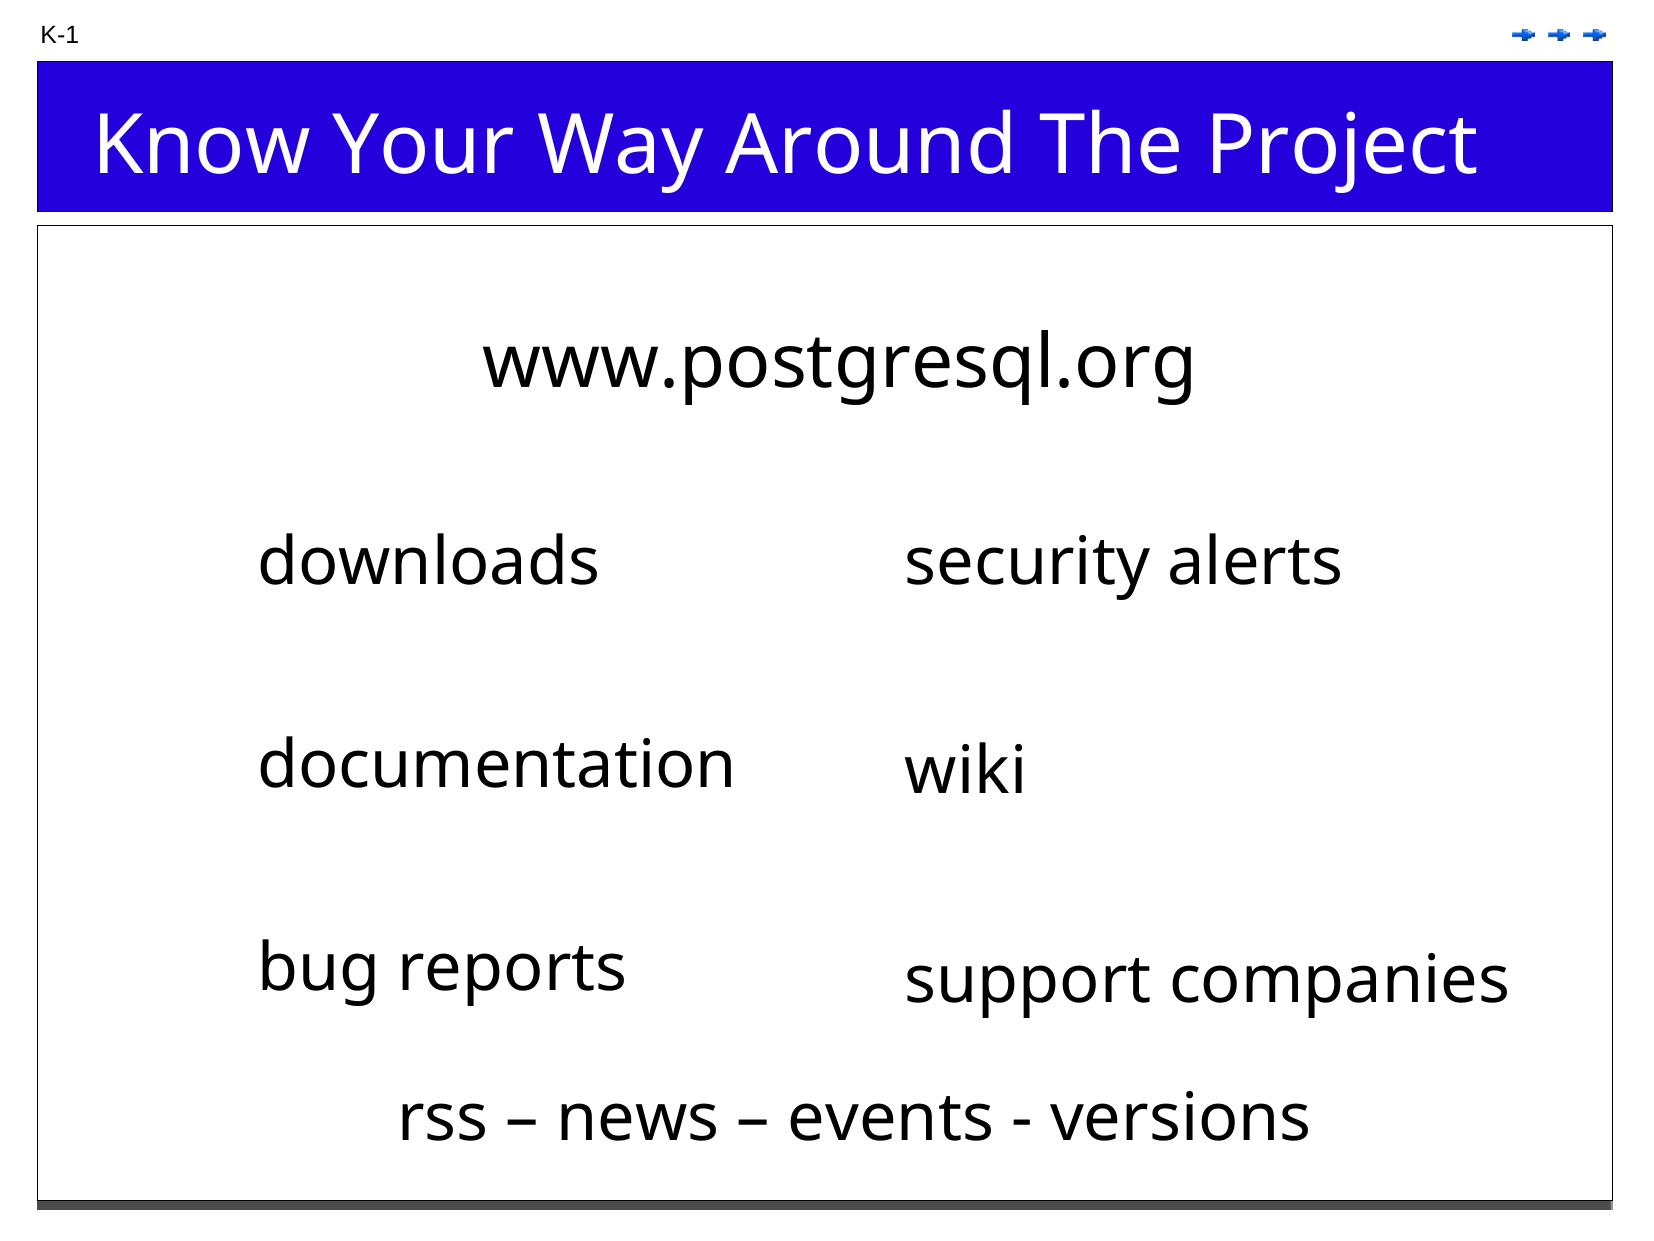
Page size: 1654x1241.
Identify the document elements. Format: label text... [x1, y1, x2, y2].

picture [1548, 29, 1570, 41]
picture [1583, 29, 1606, 41]
text_box [37, 225, 1613, 1201]
picture [1512, 29, 1535, 41]
text_box K-1 [25, 13, 95, 70]
text_box security alerts wiki support companies [872, 505, 1496, 999]
text_box [37, 61, 1613, 212]
text_box rss – news – events - versions [365, 1061, 1289, 1158]
text_box downloads documentation bug reports [225, 505, 738, 987]
text_box Know Your Way Around The Project [77, 77, 1424, 193]
text_box www.postgresql.org [467, 300, 1154, 405]
